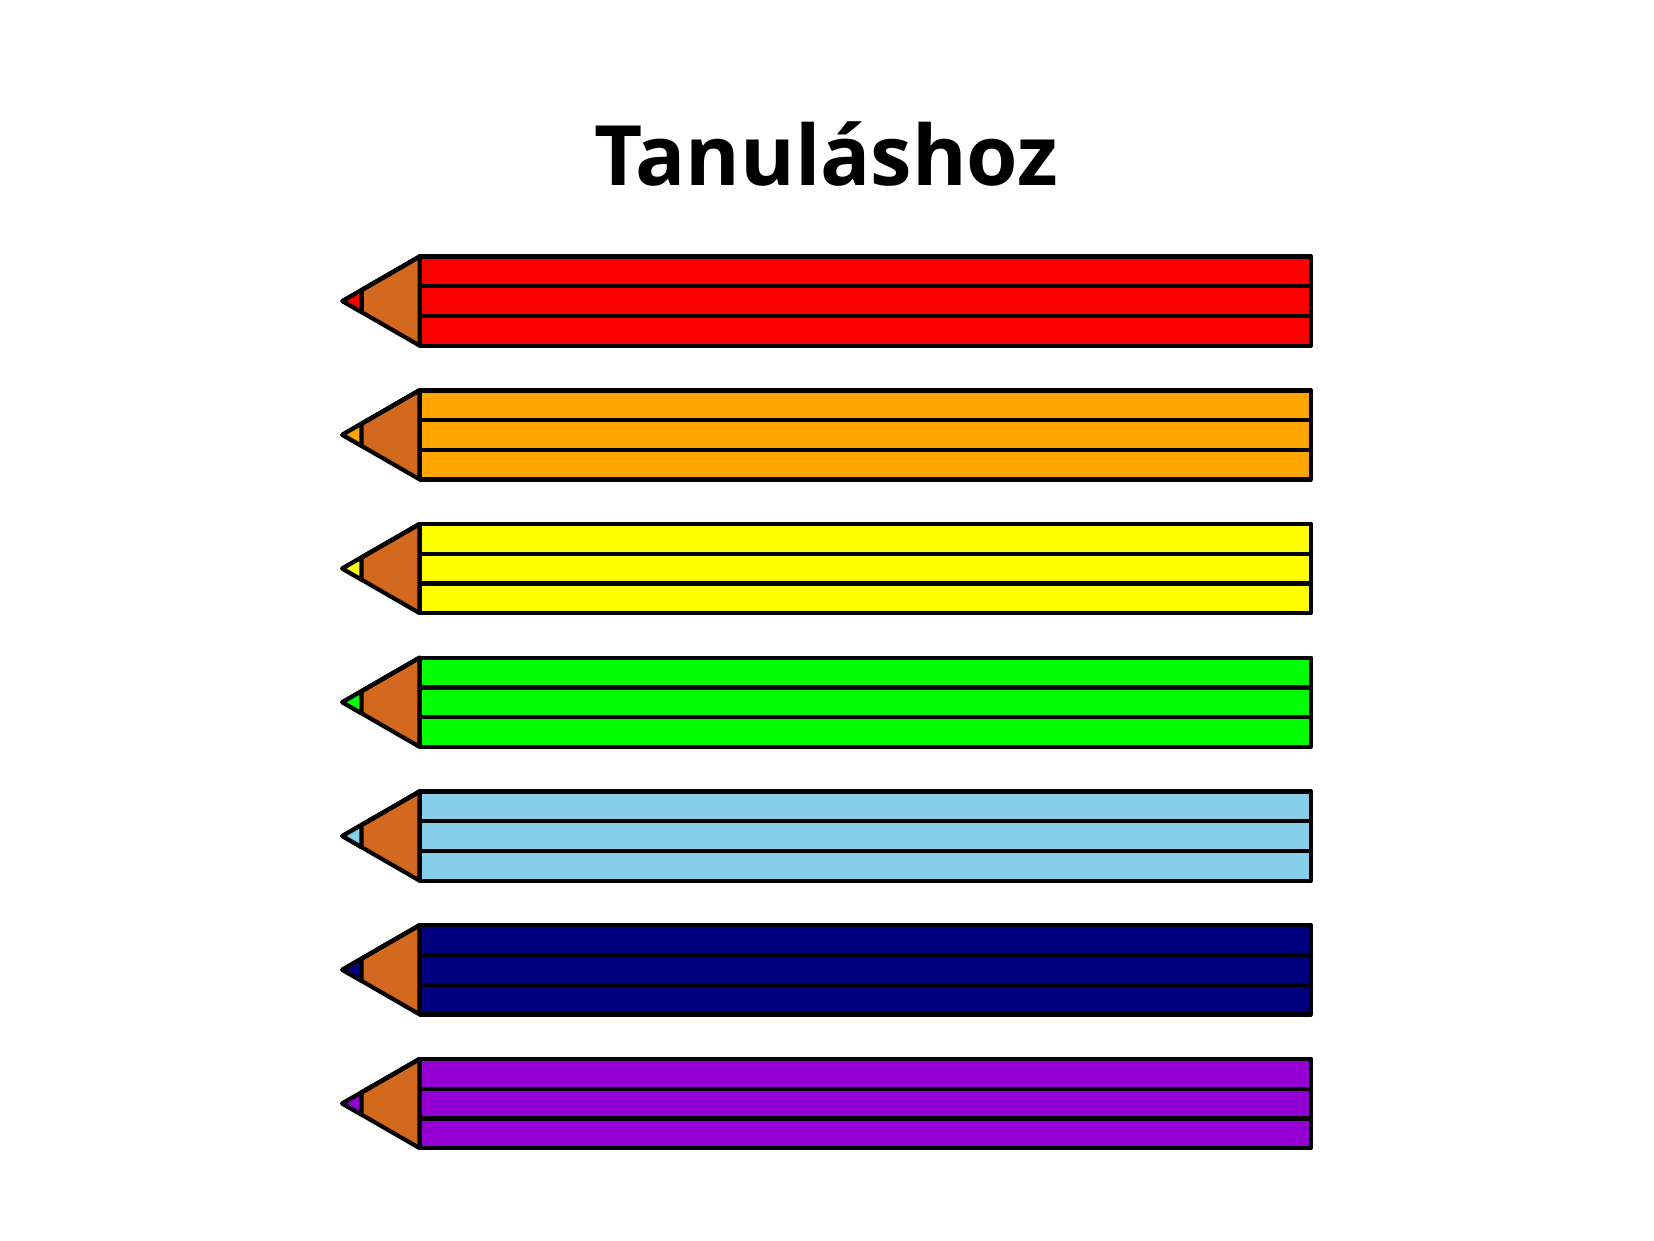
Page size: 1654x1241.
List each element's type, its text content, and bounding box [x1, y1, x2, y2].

text_box [342, 394, 1311, 480]
text_box [422, 823, 1309, 849]
text_box [422, 259, 1309, 284]
text_box [422, 526, 1309, 552]
text_box [342, 1062, 1311, 1149]
text_box [422, 556, 1309, 581]
text_box [422, 422, 1309, 448]
text_box [342, 795, 1311, 881]
text_box [422, 690, 1309, 715]
text_box [342, 661, 1311, 747]
text_box [342, 527, 1311, 614]
text_box [422, 288, 1309, 314]
text_box [422, 1091, 1309, 1116]
text_box [422, 957, 1309, 983]
text_box [422, 927, 1309, 953]
title Tanuláshoz [82, 49, 1571, 257]
text_box [422, 393, 1309, 418]
text_box [342, 928, 1311, 1015]
text_box [422, 794, 1309, 819]
text_box [422, 660, 1309, 685]
text_box [342, 260, 1311, 346]
text_box [422, 1061, 1309, 1087]
